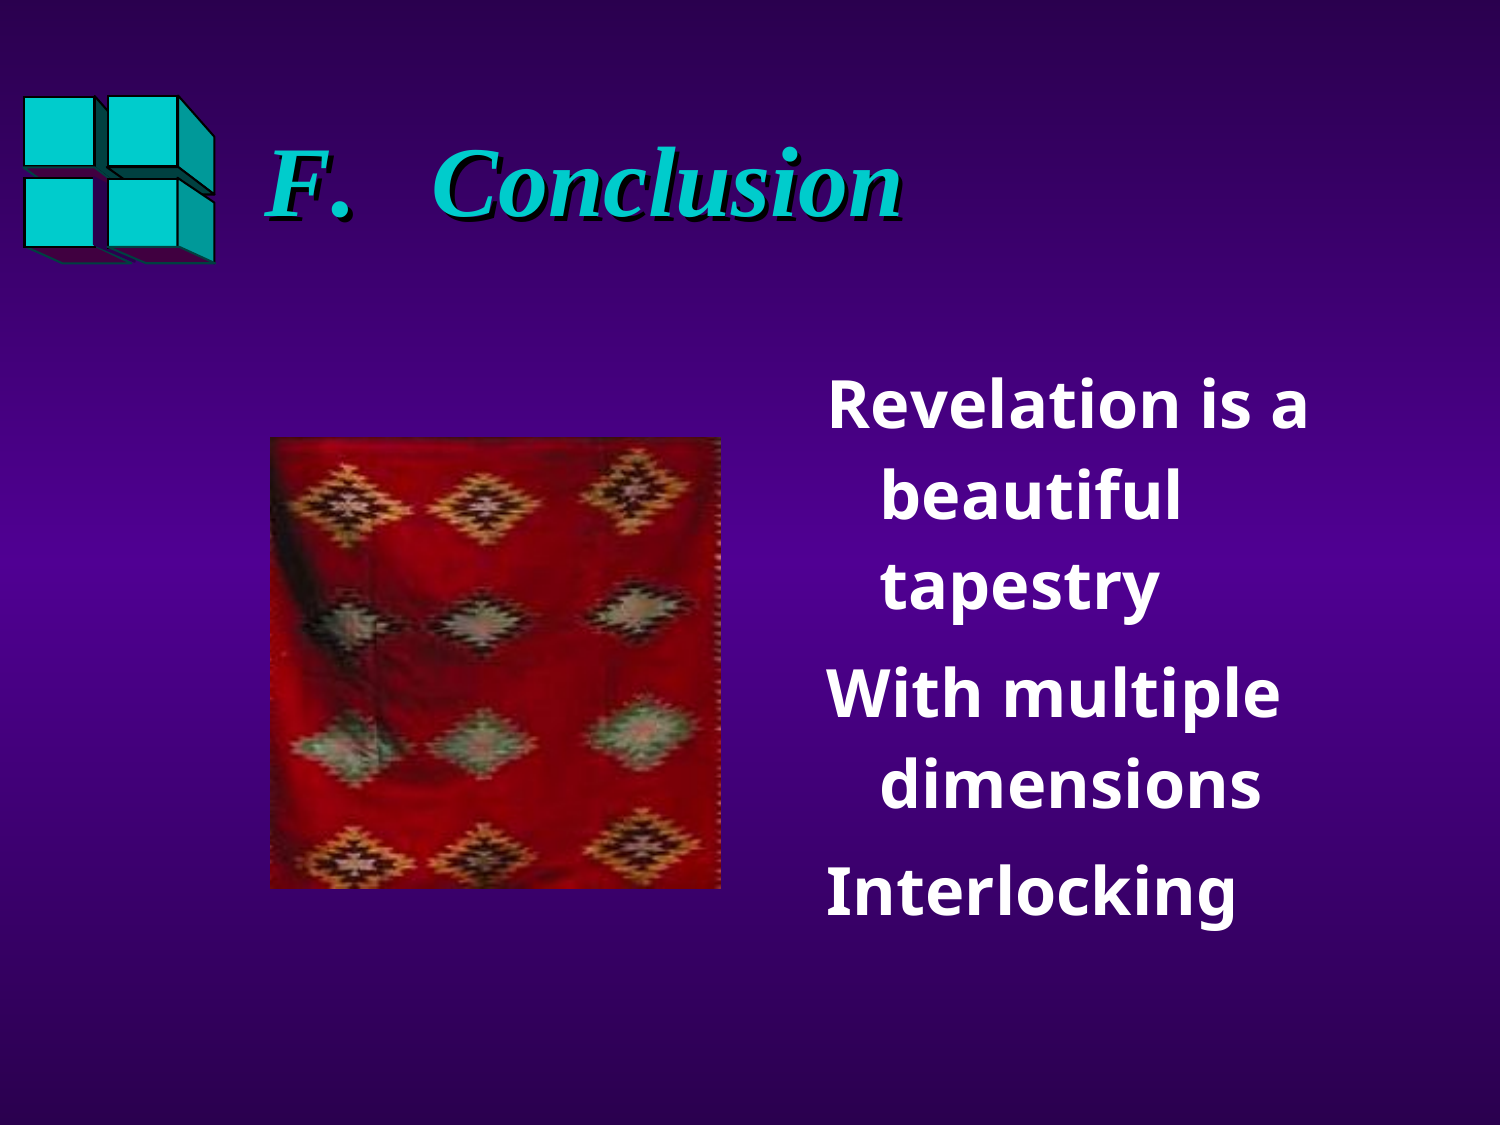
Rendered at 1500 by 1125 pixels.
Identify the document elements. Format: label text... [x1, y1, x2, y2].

picture [270, 437, 721, 890]
list Revelation is a beautiful tapestry With multiple dimensions Interlocking [812, 350, 1439, 1026]
title F. Conclusion [224, 78, 1388, 288]
